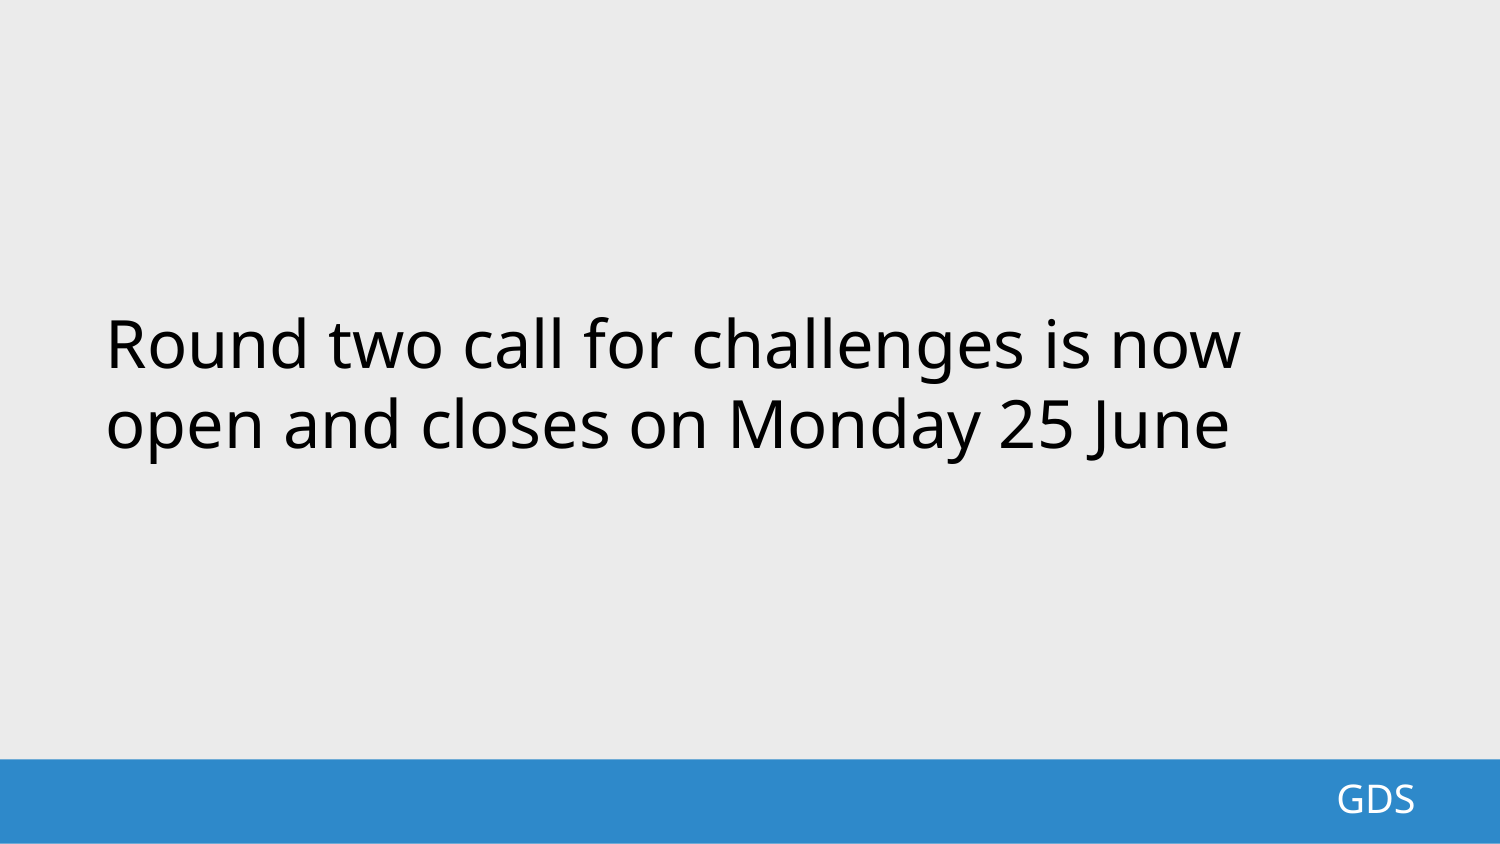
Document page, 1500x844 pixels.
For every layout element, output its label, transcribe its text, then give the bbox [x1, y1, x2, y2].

text_box Round two call for challenges is now open and closes on Monday 25 June [102, 0, 1397, 765]
